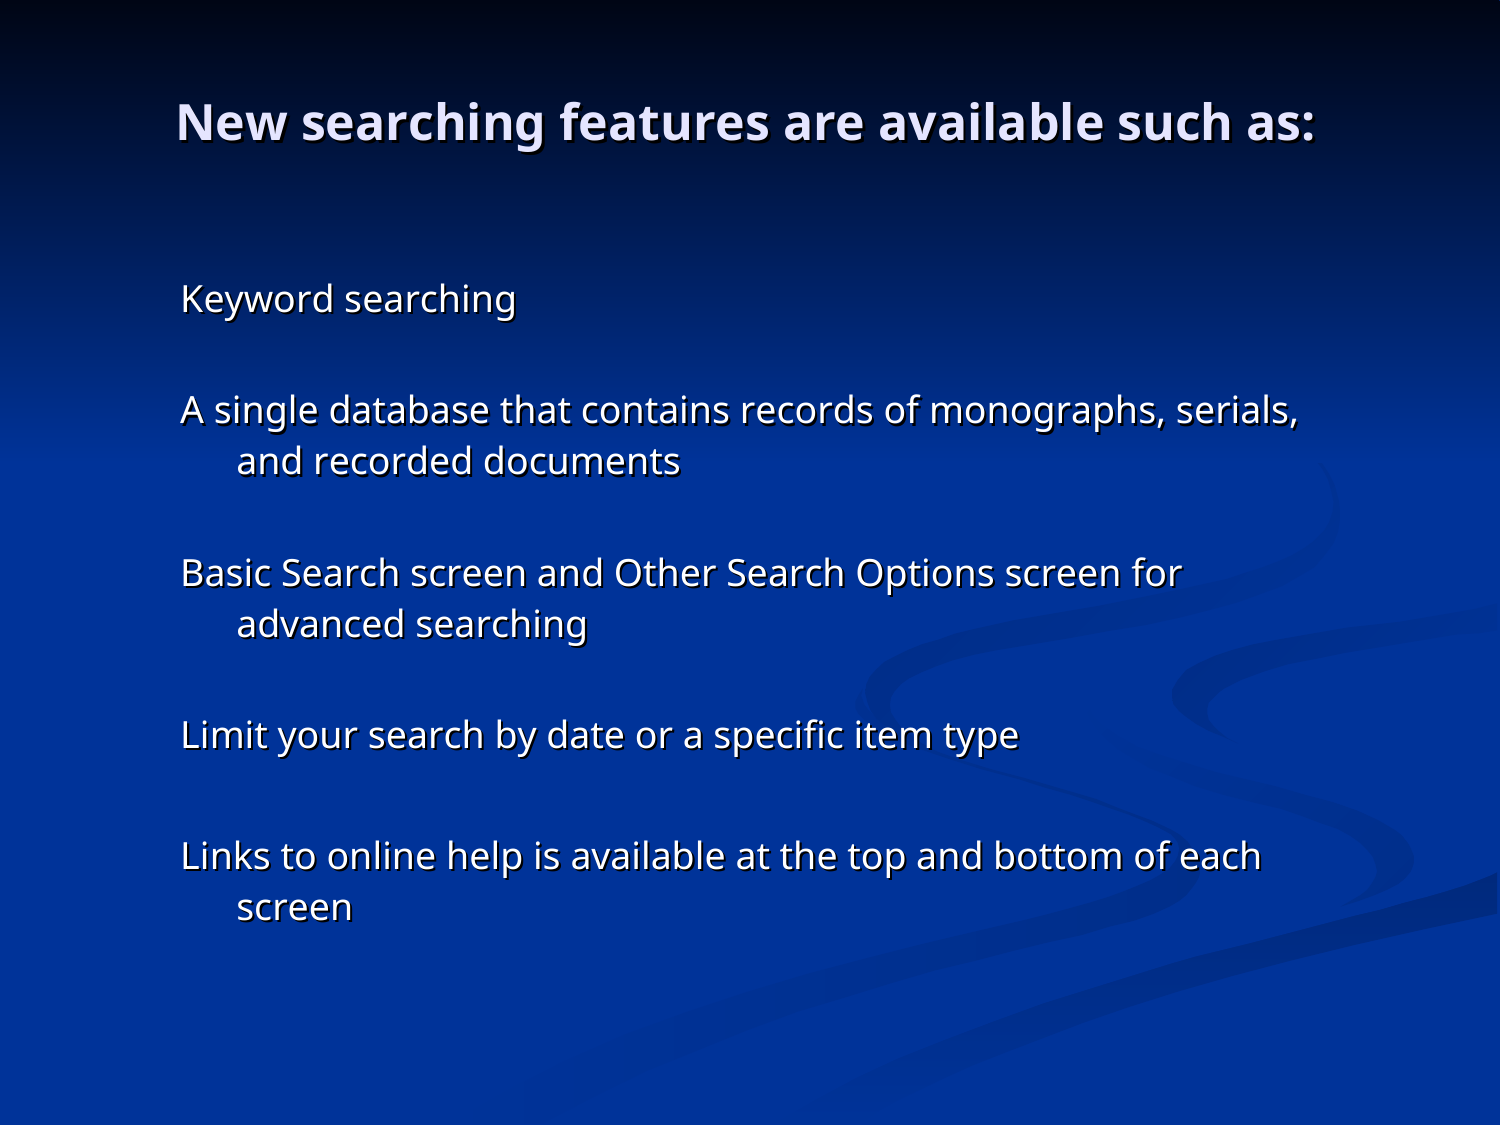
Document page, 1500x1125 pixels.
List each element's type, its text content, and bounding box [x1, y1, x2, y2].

list Keyword searching A single database that contains records of monographs, serials, and recorded documents Basic Search screen and Other Search Options screen for advanced searching Limit your search by date or a specific item type Links to online help is available at the top and bottom of each screen [165, 264, 1331, 867]
title New searching features are available such as: [56, 83, 1436, 160]
